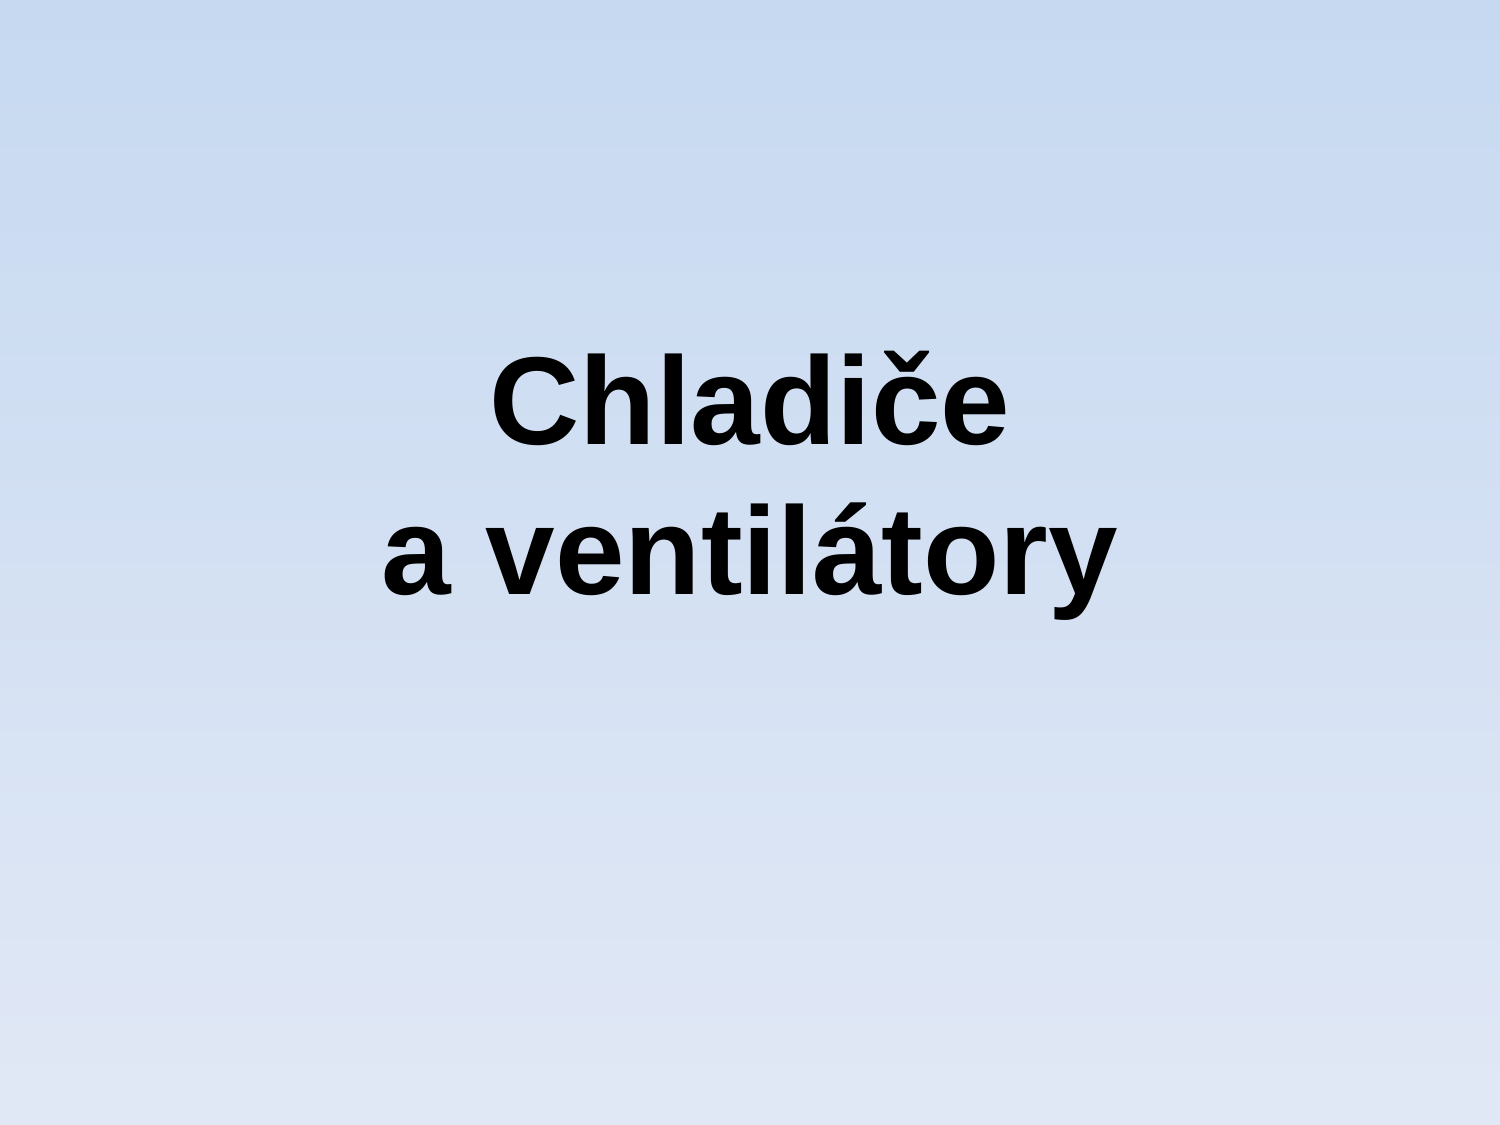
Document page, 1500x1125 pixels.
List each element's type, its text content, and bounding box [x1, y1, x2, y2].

title Chladiče a ventilátory [112, 312, 1388, 628]
